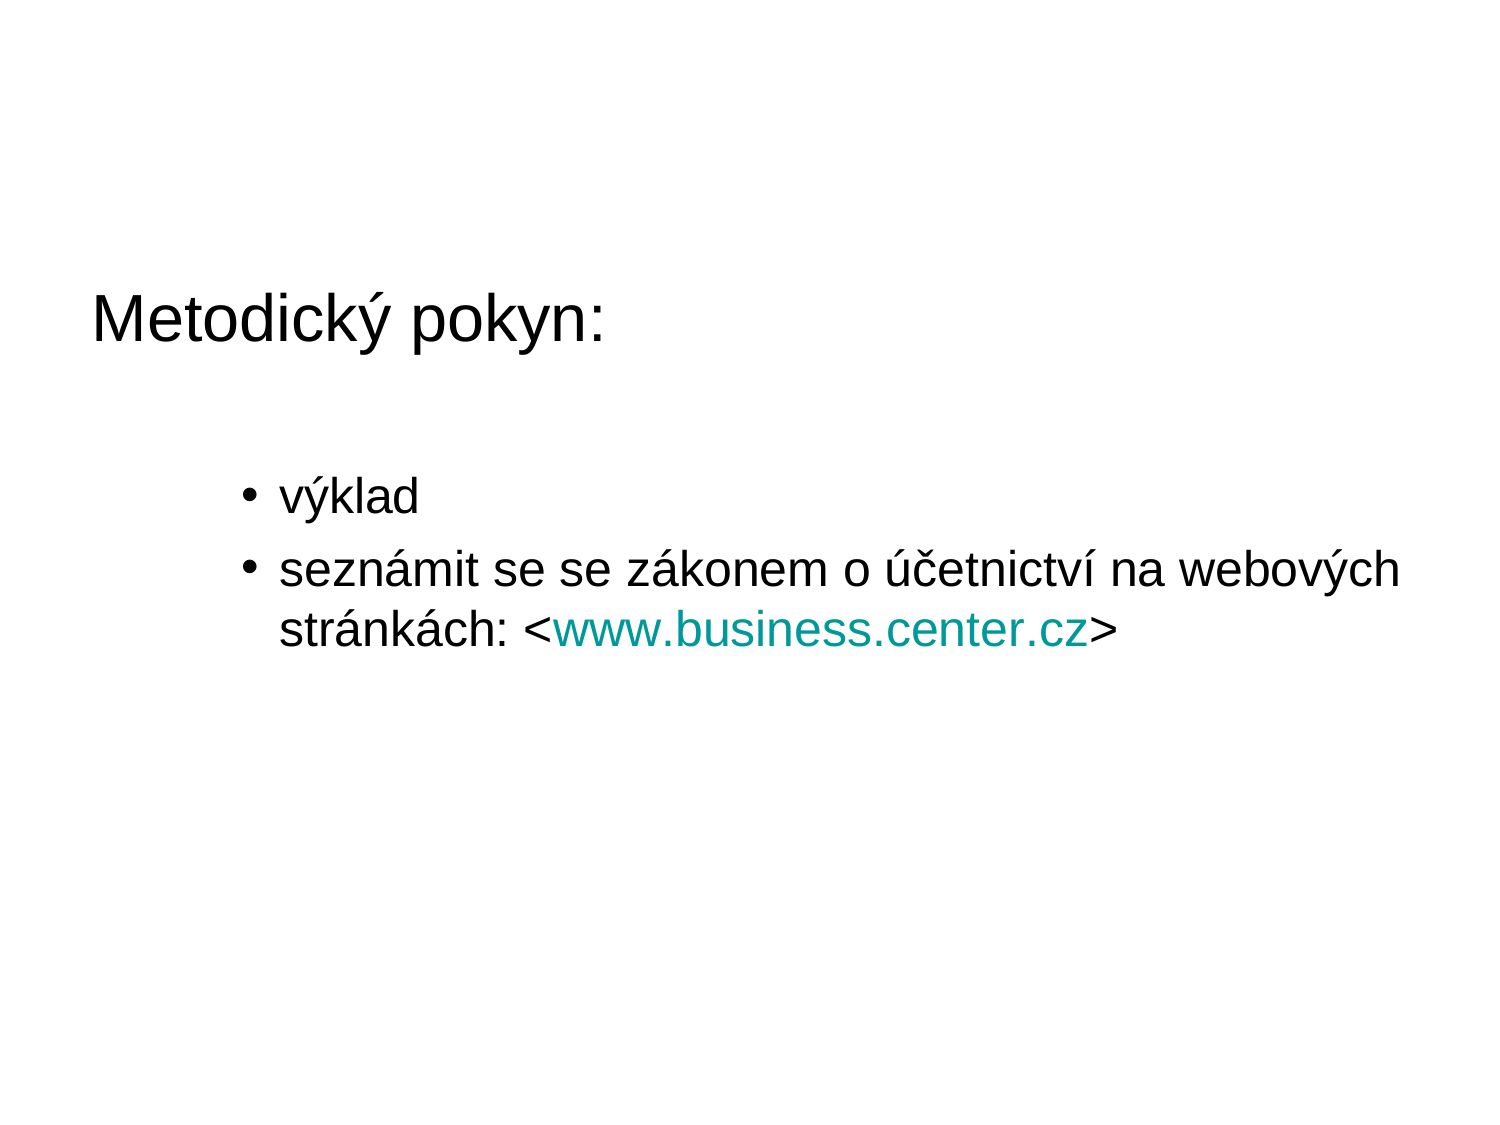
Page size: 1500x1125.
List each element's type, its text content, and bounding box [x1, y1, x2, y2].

list Metodický pokyn: výklad seznámit se se zákonem o účetnictví na webových stránkách: <www.business.center.cz> [76, 267, 1427, 1010]
